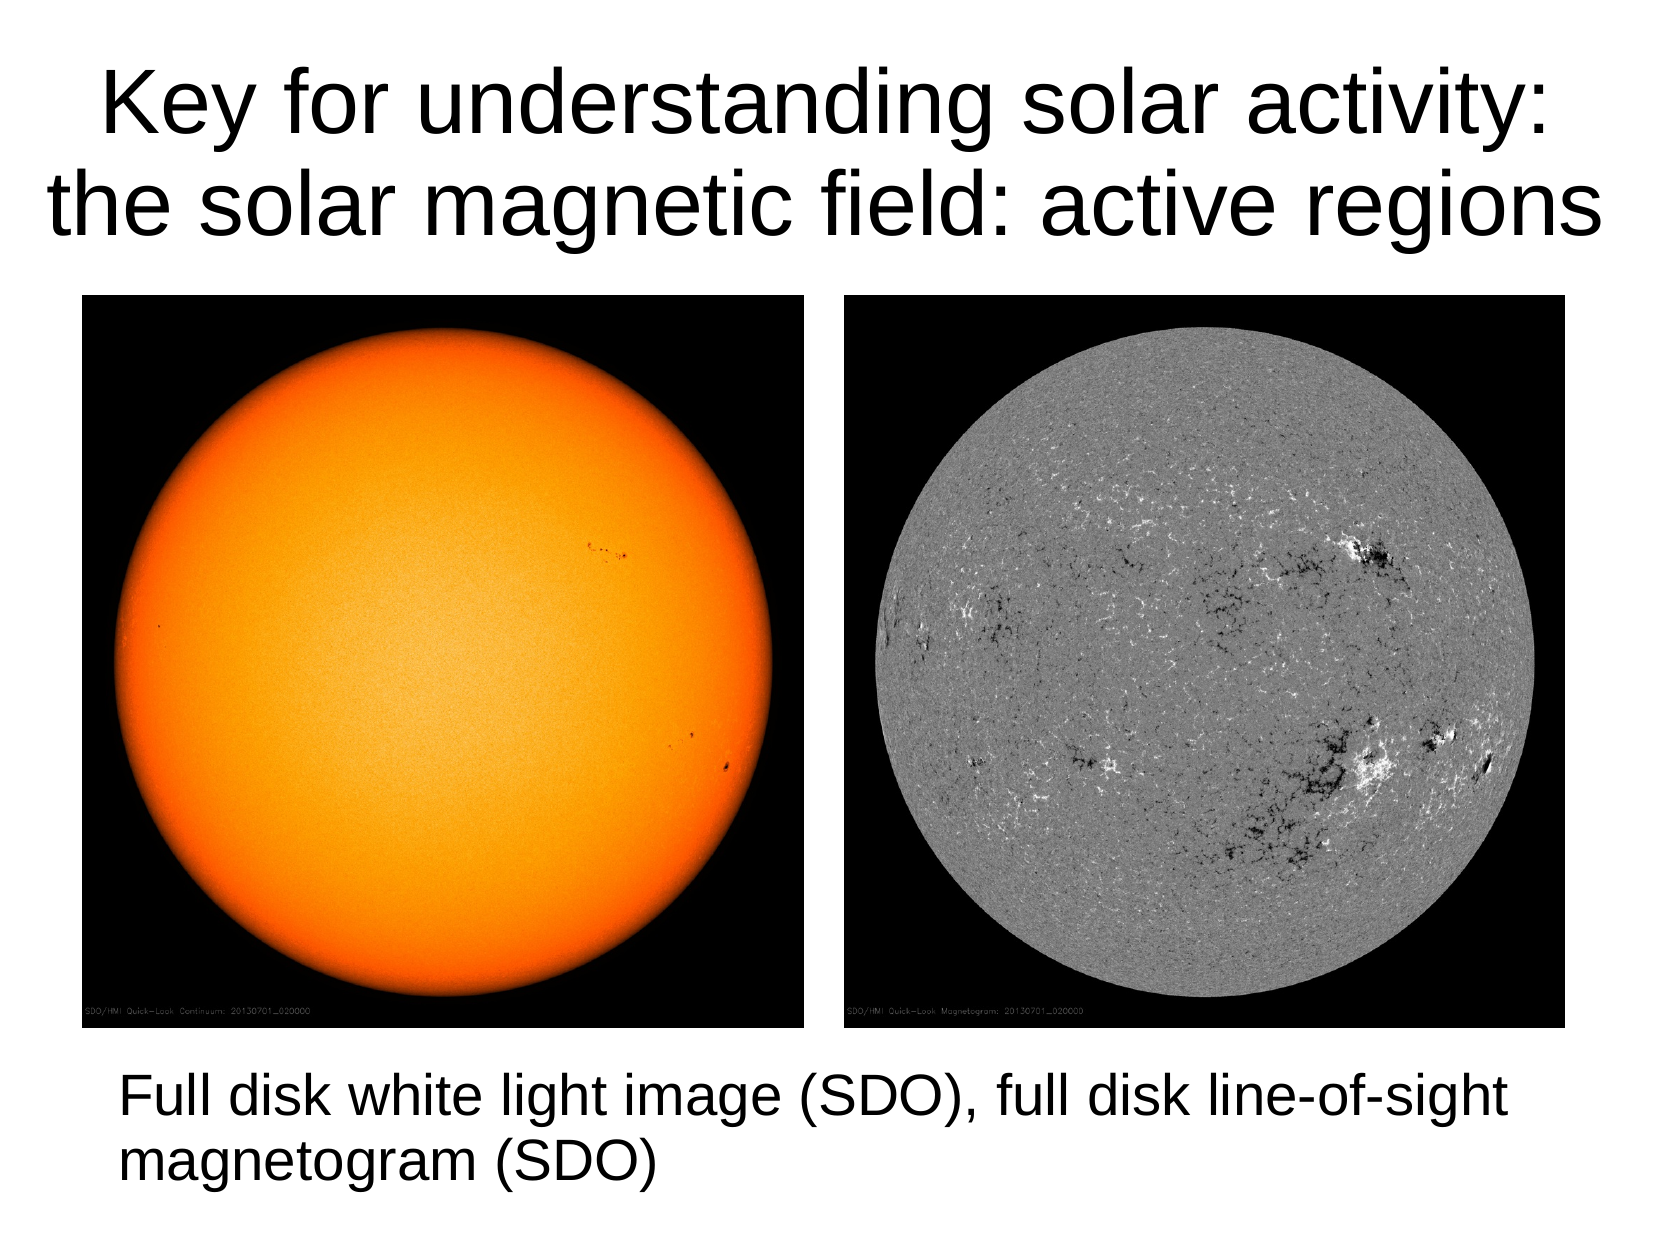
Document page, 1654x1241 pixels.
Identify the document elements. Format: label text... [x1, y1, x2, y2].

picture [82, 295, 804, 1028]
picture [844, 295, 1565, 1028]
list Full disk white light image (SDO), full disk line-of-sight magnetogram (SDO) [47, 1062, 1607, 1217]
title Key for understanding solar activity: the solar magnetic field: active regions [35, 49, 1619, 257]
